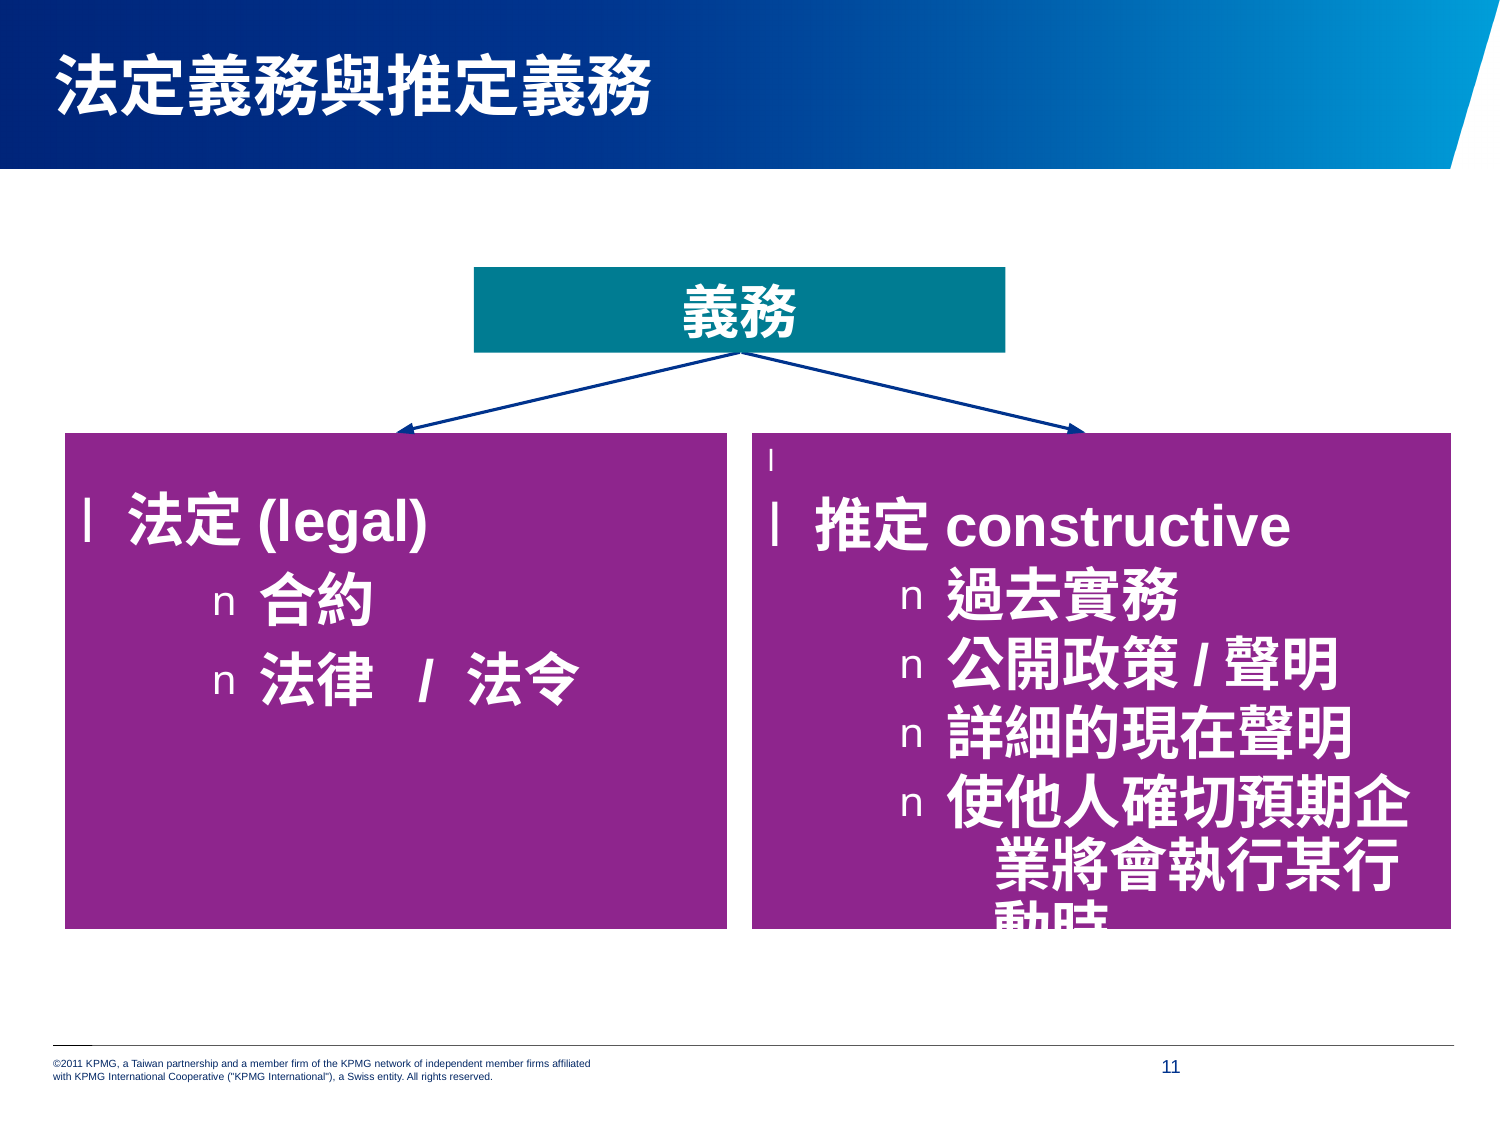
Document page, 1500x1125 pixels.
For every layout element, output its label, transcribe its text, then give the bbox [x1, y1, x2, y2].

text_box 義務 [473, 267, 1006, 353]
text_box [1146, 1047, 1418, 1094]
text_box 法定(legal) 合約 法律 / 法令 [65, 433, 727, 929]
title 法定義務與推定義務 [53, 19, 1456, 149]
list [53, 215, 1456, 1003]
text_box 推定constructive 過去實務 公開政策/聲明 詳細的現在聲明 使他人確切預期企業將會執行某行動時 [752, 433, 1451, 929]
